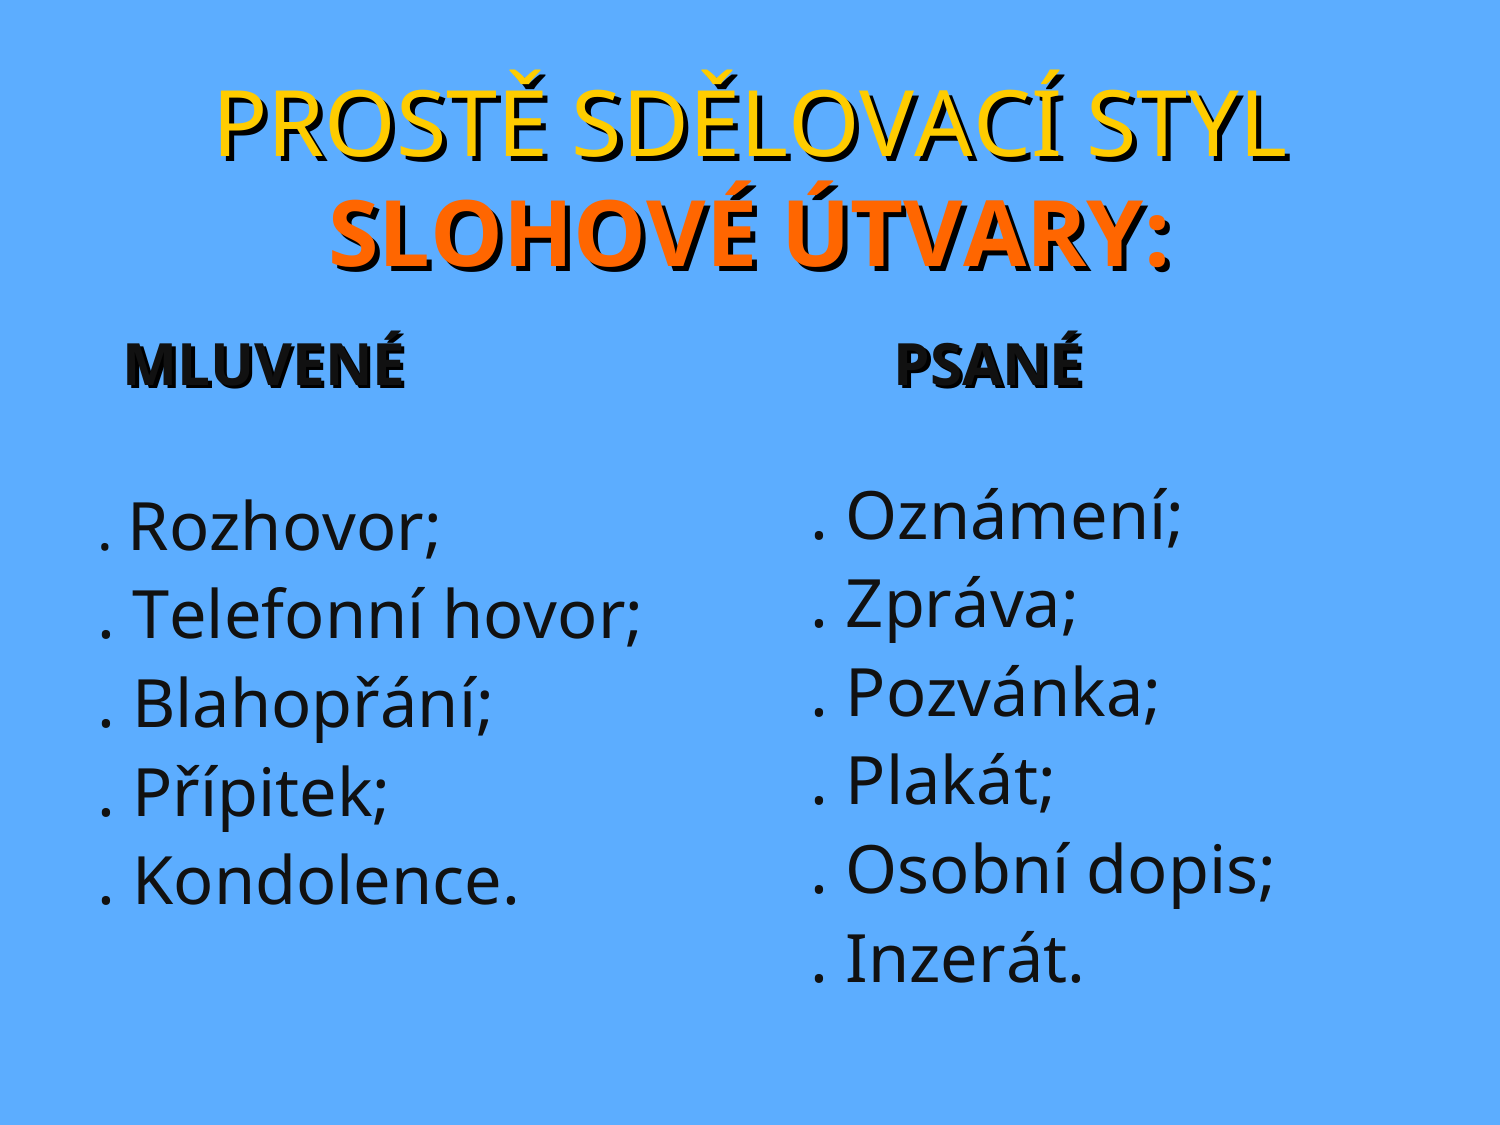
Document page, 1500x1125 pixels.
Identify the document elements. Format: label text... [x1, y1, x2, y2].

list PSANÉ . Oznámení; . Zpráva; . Pozvánka; . Plakát; . Osobní dopis; . Inzerát. [726, 328, 1390, 1093]
list MLUVENÉ . Rozhovor; . Telefonní hovor; . Blahopřání; . Přípitek; . Kondolence. [82, 328, 722, 1004]
title PROSTĚ SDĚLOVACÍ STYL SLOHOVÉ ÚTVARY: [75, 57, 1426, 293]
